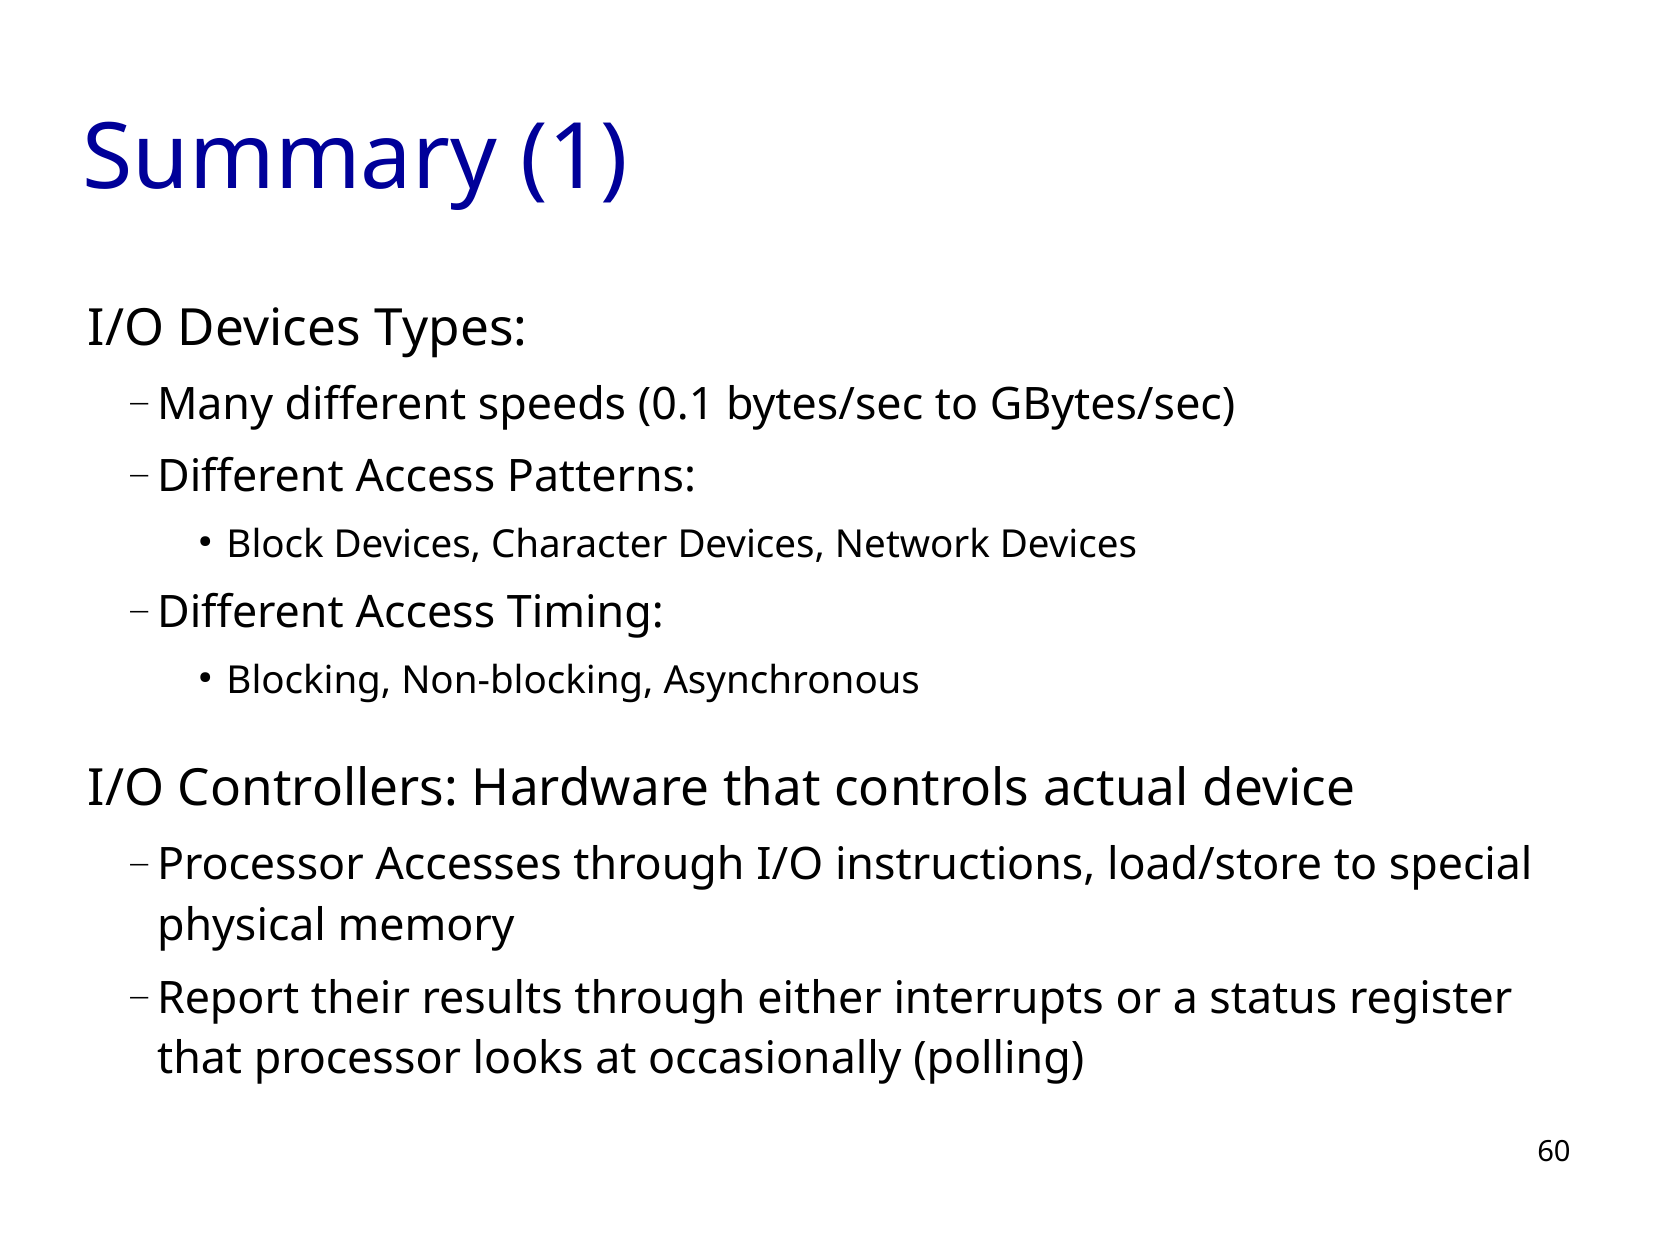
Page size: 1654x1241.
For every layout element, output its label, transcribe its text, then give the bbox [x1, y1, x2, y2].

title Summary (1) [82, 49, 1571, 257]
list I/O Devices Types: Many different speeds (0.1 bytes/sec to GBytes/sec) Different Access Patterns: Block Devices, Character Devices, Network Devices Different Access Timing: Blocking, Non-blocking, Asynchronous I/O Controllers: Hardware that controls actual device Processor Accesses through I/O instructions, load/store to special physical memory Report their results through either interrupts or a status register that processor looks at occasionally (polling) [60, 290, 1571, 1096]
